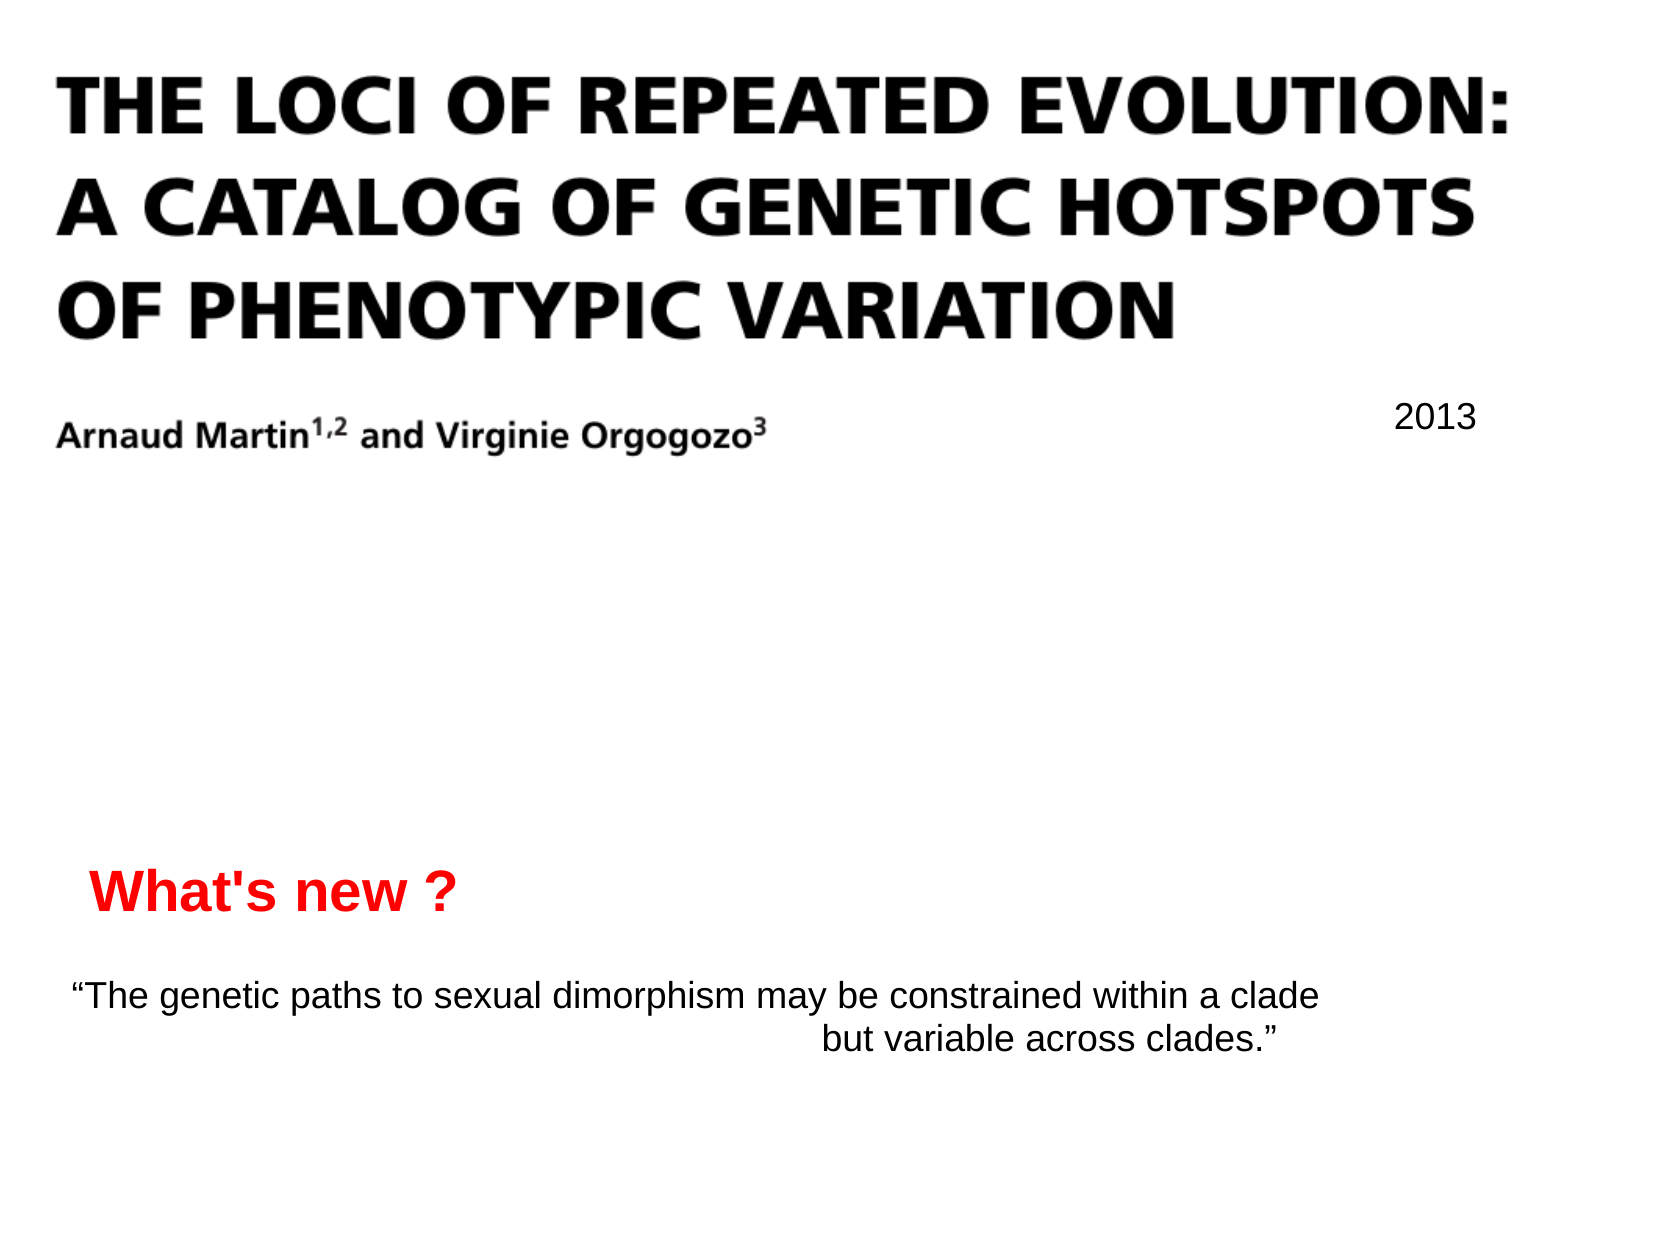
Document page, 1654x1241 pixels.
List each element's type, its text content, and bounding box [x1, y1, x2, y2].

text_box 2013 [1379, 388, 1603, 446]
text_box “The genetic paths to sexual dimorphism may be constrained within a clade but variable across clades.” [56, 967, 1583, 1109]
picture [48, 46, 1522, 467]
text_box What's new ? [74, 851, 679, 932]
